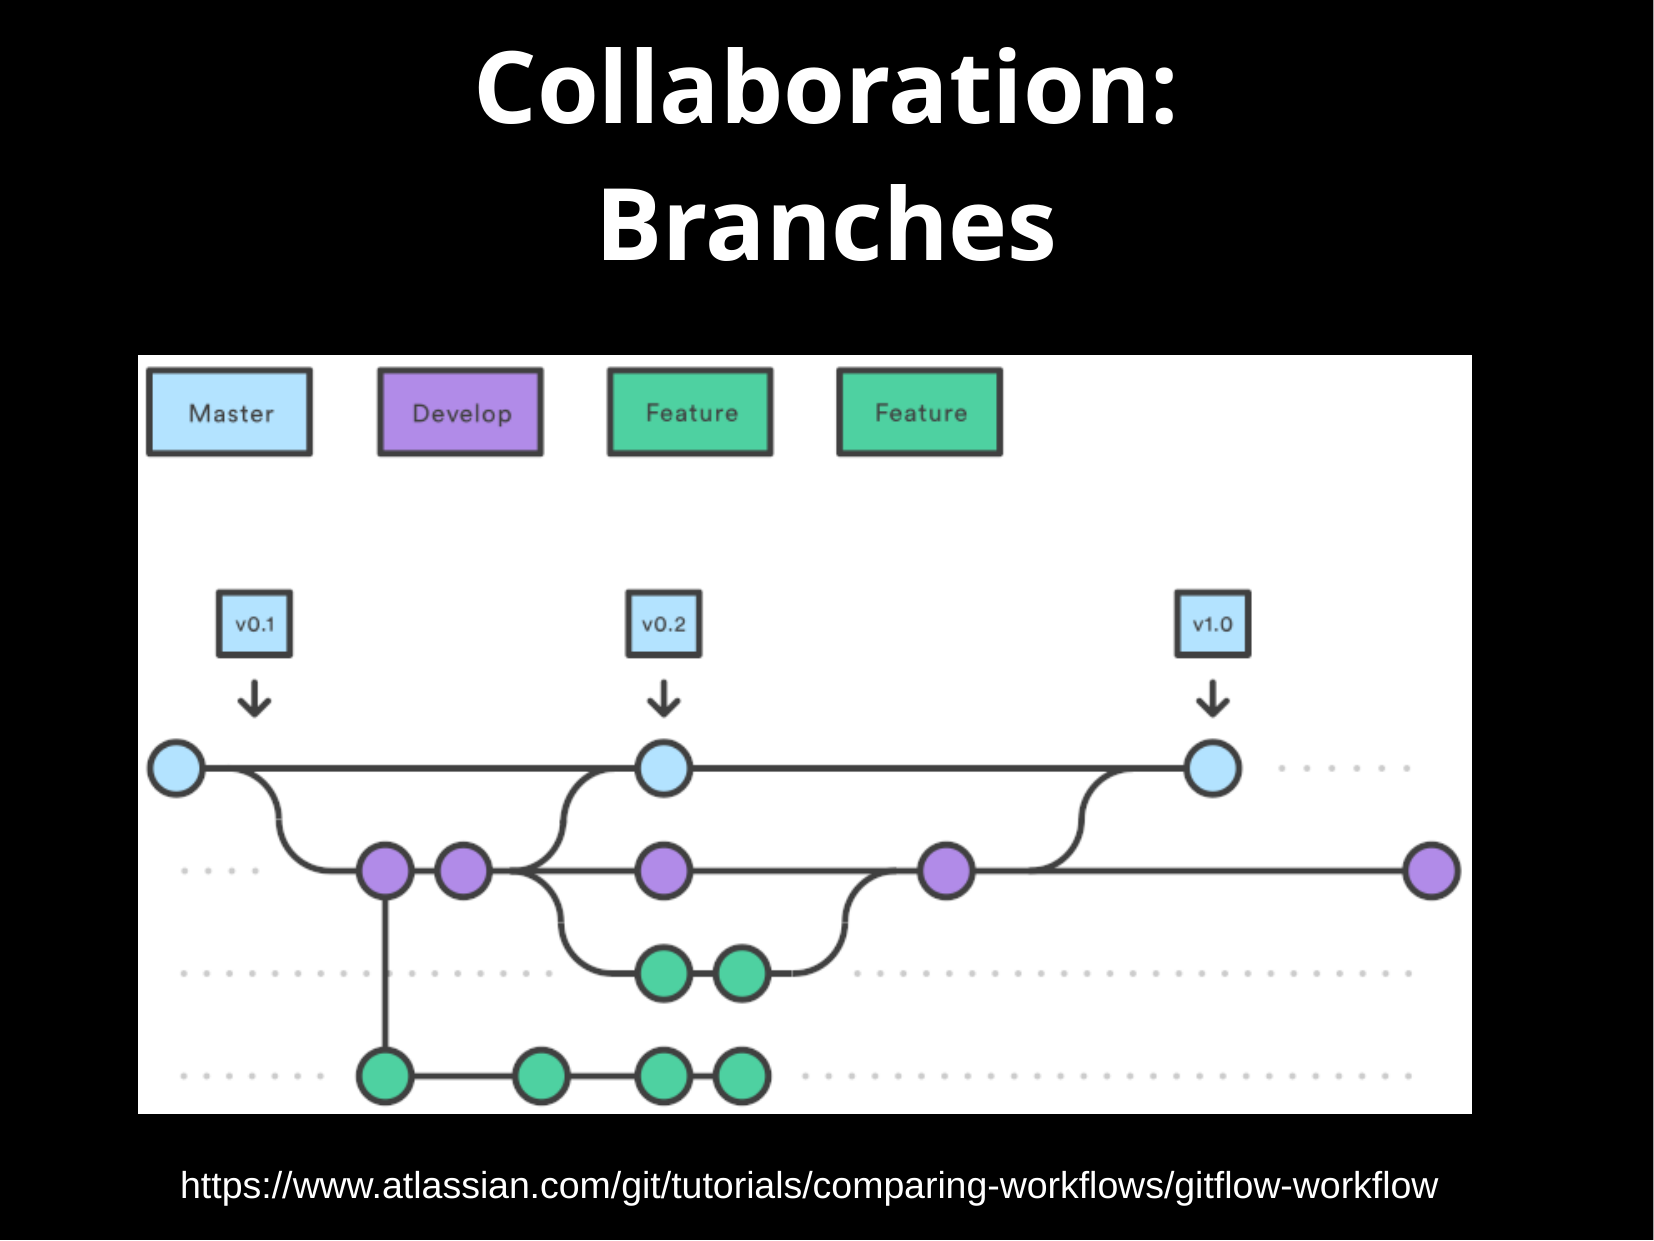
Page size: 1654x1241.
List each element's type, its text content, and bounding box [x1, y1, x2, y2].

title Collaboration: Branches [82, 26, 1571, 280]
text_box https://www.atlassian.com/git/tutorials/comparing-workflows/gitflow-workflow [165, 1157, 1454, 1215]
picture [138, 355, 1472, 1114]
